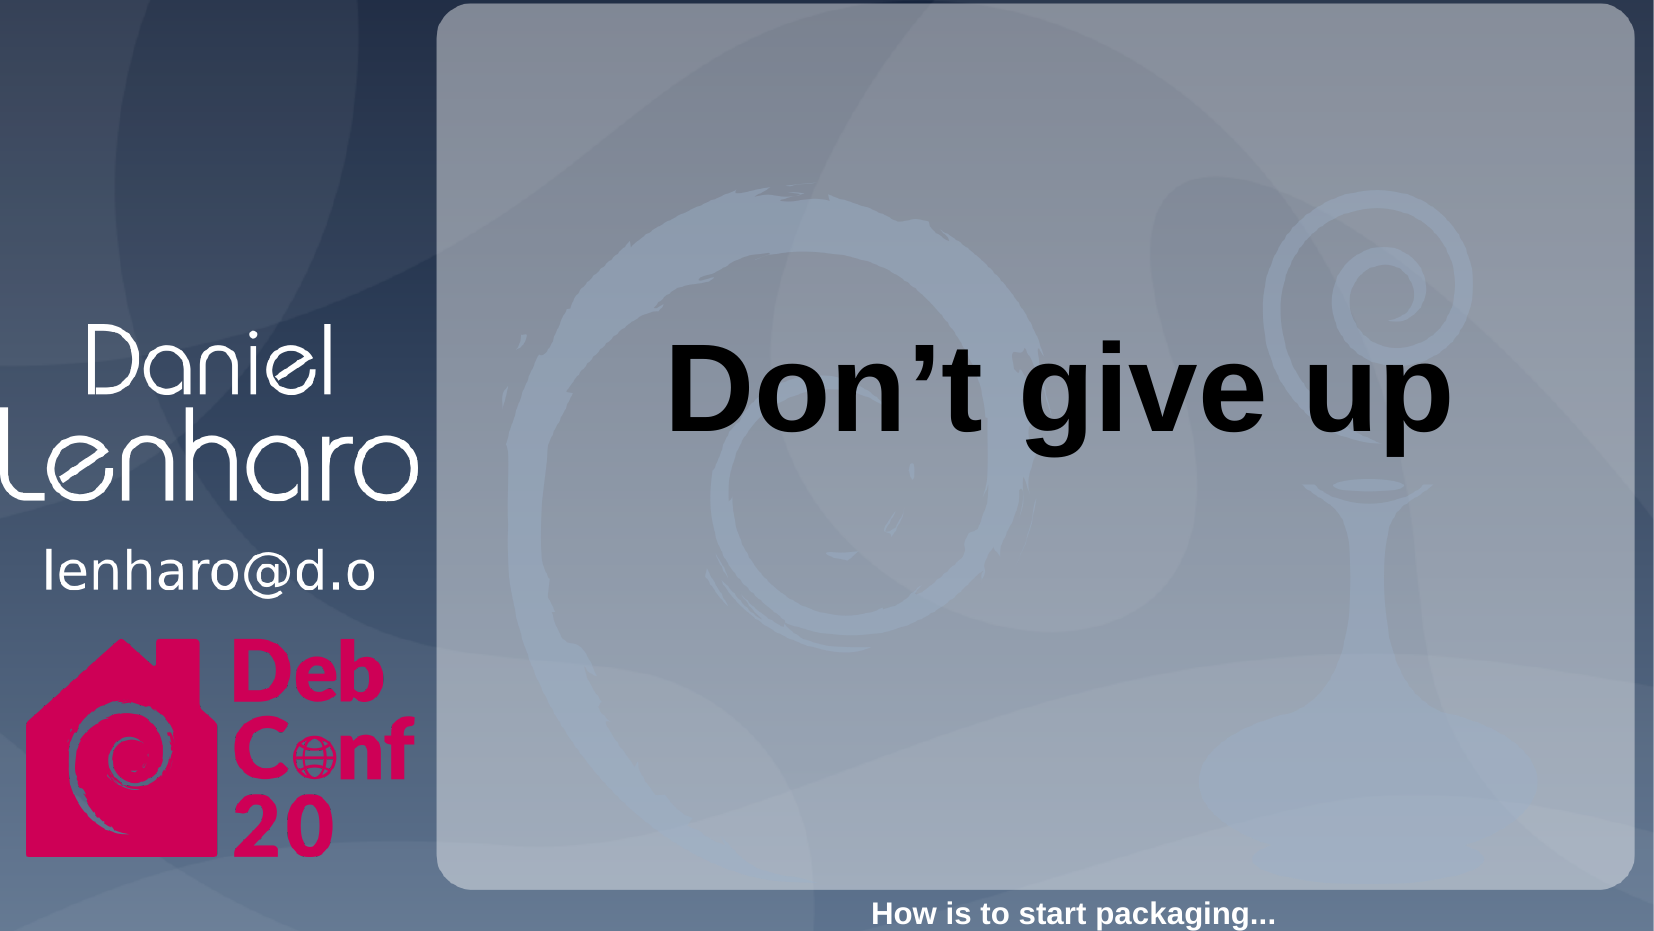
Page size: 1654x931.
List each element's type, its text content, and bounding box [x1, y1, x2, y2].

text_box How is to start packaging... [856, 889, 1300, 931]
text_box Don’t give up [649, 259, 1595, 931]
picture [0, 0, 1654, 931]
